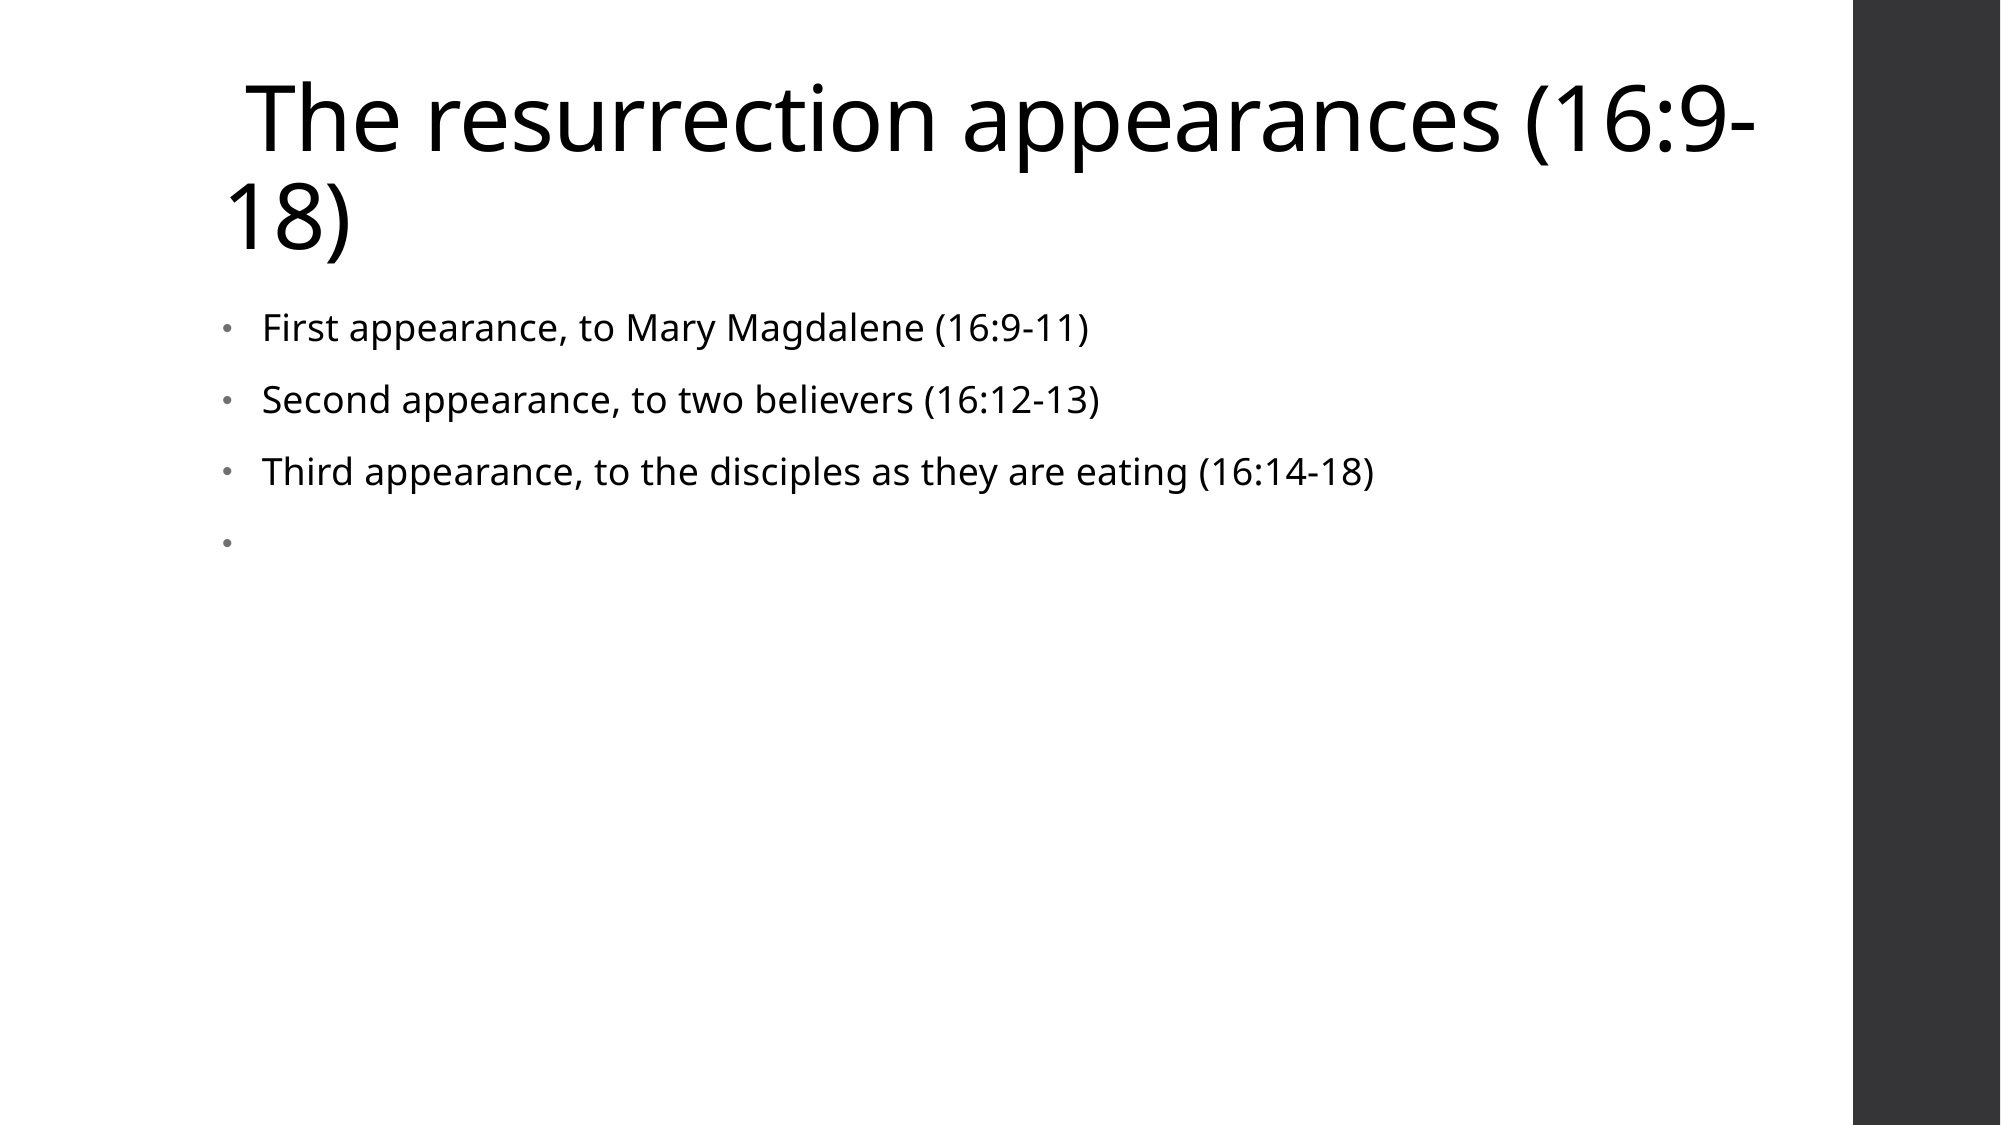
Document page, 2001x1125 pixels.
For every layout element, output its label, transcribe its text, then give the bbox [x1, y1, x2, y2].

list First appearance, to Mary Magdalene (16:9-11) Second appearance, to two believers (16:12-13) Third appearance, to the disciples as they are eating (16:14-18) [206, 299, 1617, 1014]
title The resurrection appearances (16:9-18) [206, 60, 1797, 278]
